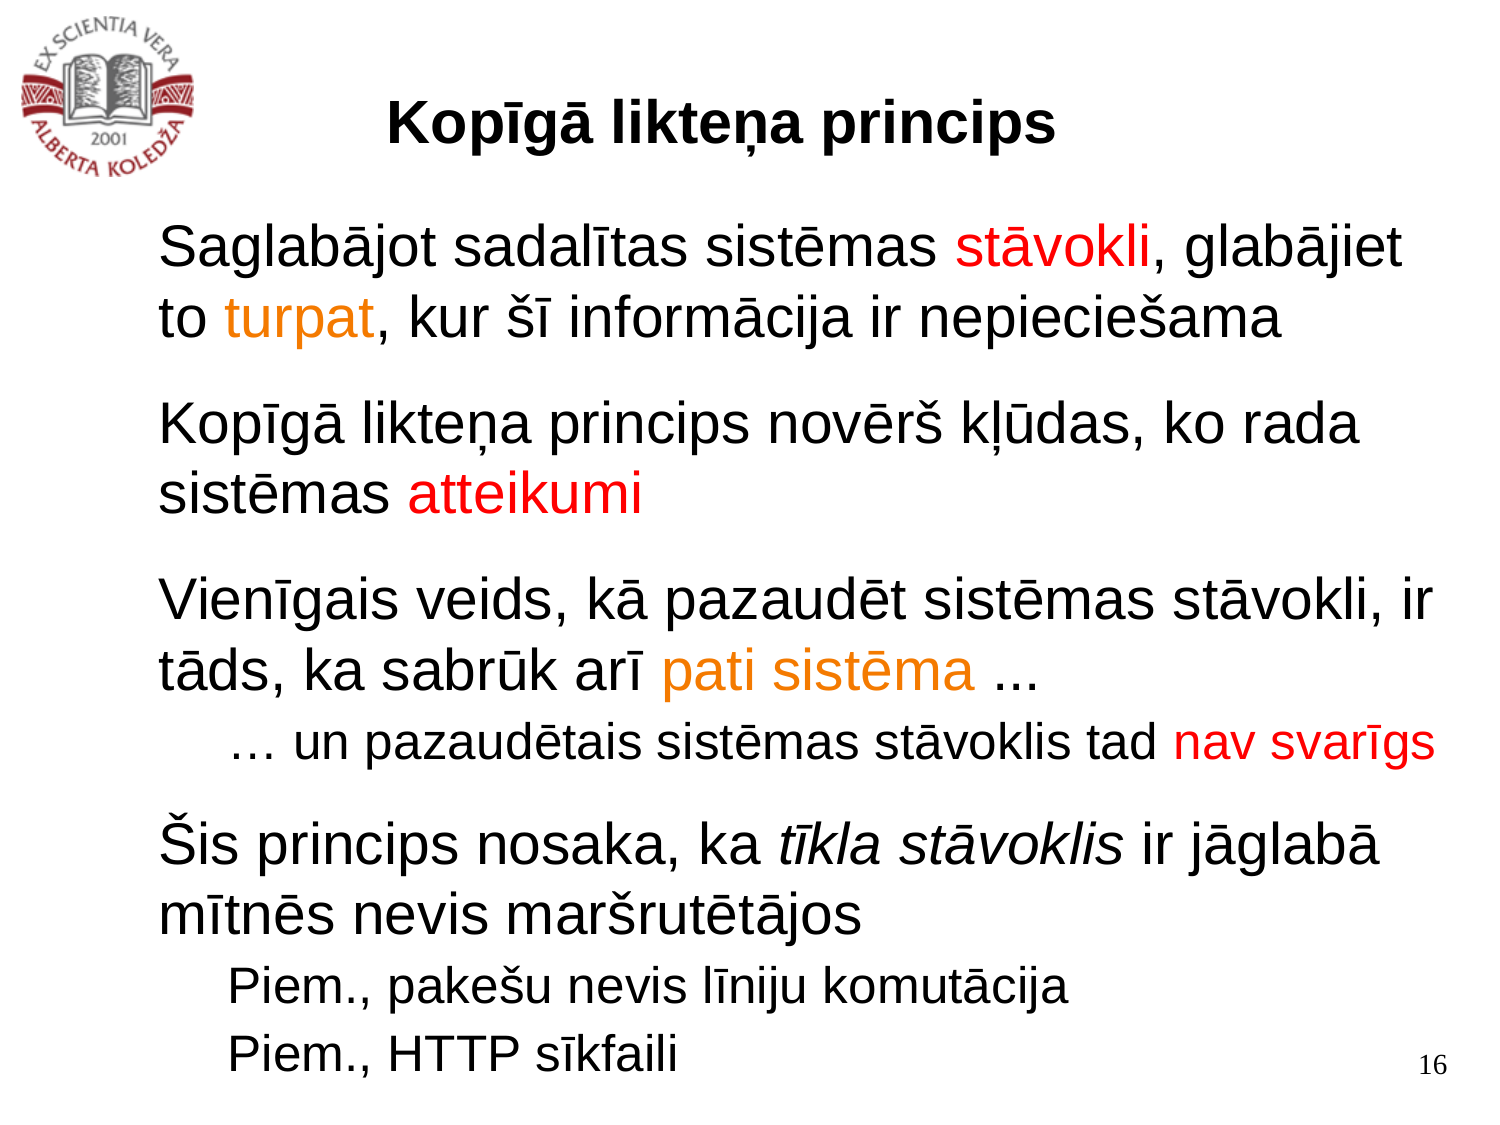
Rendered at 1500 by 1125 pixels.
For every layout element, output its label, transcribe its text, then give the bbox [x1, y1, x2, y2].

picture [21, 16, 194, 177]
title Kopīgā likteņa princips [50, 62, 1374, 175]
list Saglabājot sadalītas sistēmas stāvokli, glabājiet to turpat, kur šī informācija ir nepieciešama Kopīgā likteņa princips novērš kļūdas, ko rada sistēmas atteikumi Vienīgais veids, kā pazaudēt sistēmas stāvokli, ir tāds, ka sabrūk arī pati sistēma ... … un pazaudētais sistēmas stāvoklis tad nav svarīgs Šis princips nosaka, ka tīkla stāvoklis ir jāglabā mītnēs nevis maršrutētājos Piem., pakešu nevis līniju komutācija Piem., HTTP sīkfaili [74, 200, 1463, 1101]
